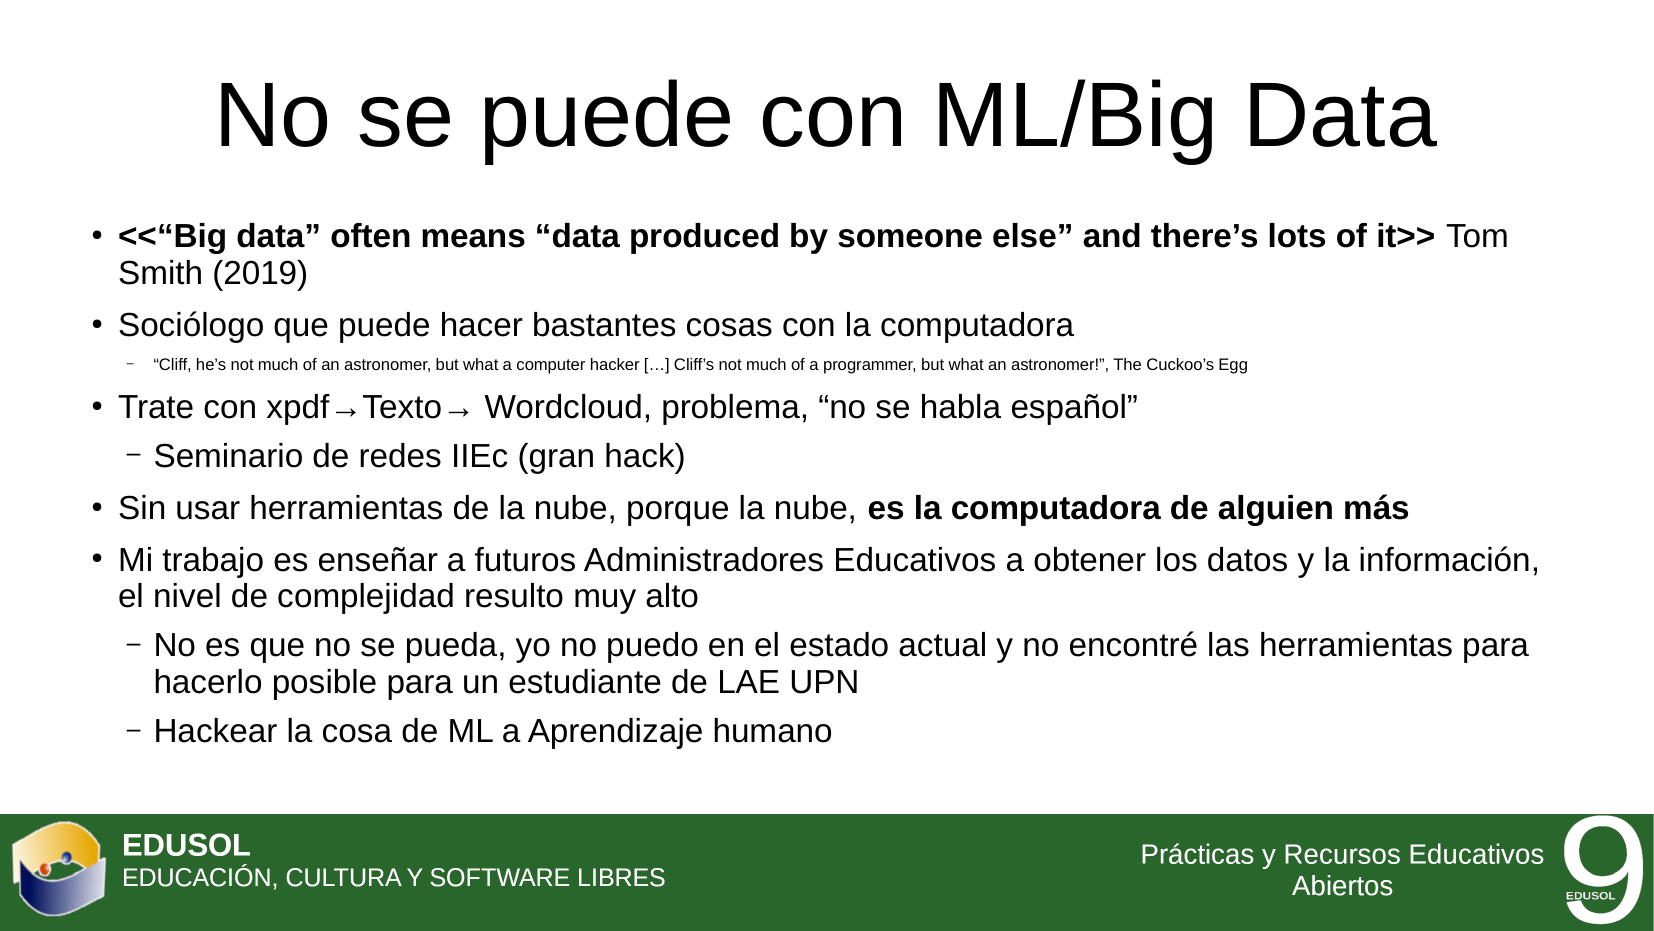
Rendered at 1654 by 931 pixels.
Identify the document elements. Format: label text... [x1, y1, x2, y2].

list <<“Big data” often means “data produced by someone else” and there’s lots of it>> Tom Smith (2019) Sociólogo que puede hacer bastantes cosas con la computadora “Cliff, he’s not much of an astronomer, but what a computer hacker […] Cliff’s not much of a programmer, but what an astronomer!”, The Cuckoo’s Egg Trate con xpdf→Texto→ Wordcloud, problema, “no se habla español” Seminario de redes IIEc (gran hack) Sin usar herramientas de la nube, porque la nube, es la computadora de alguien más Mi trabajo es enseñar a futuros Administradores Educativos a obtener los datos y la información, el nivel de complejidad resulto muy alto No es que no se pueda, yo no puedo en el estado actual y no encontré las herramientas para hacerlo posible para un estudiante de LAE UPN Hackear la cosa de ML a Aprendizaje humano [82, 217, 1571, 758]
title No se puede con ML/Big Data [82, 37, 1571, 193]
picture [0, 814, 1654, 931]
